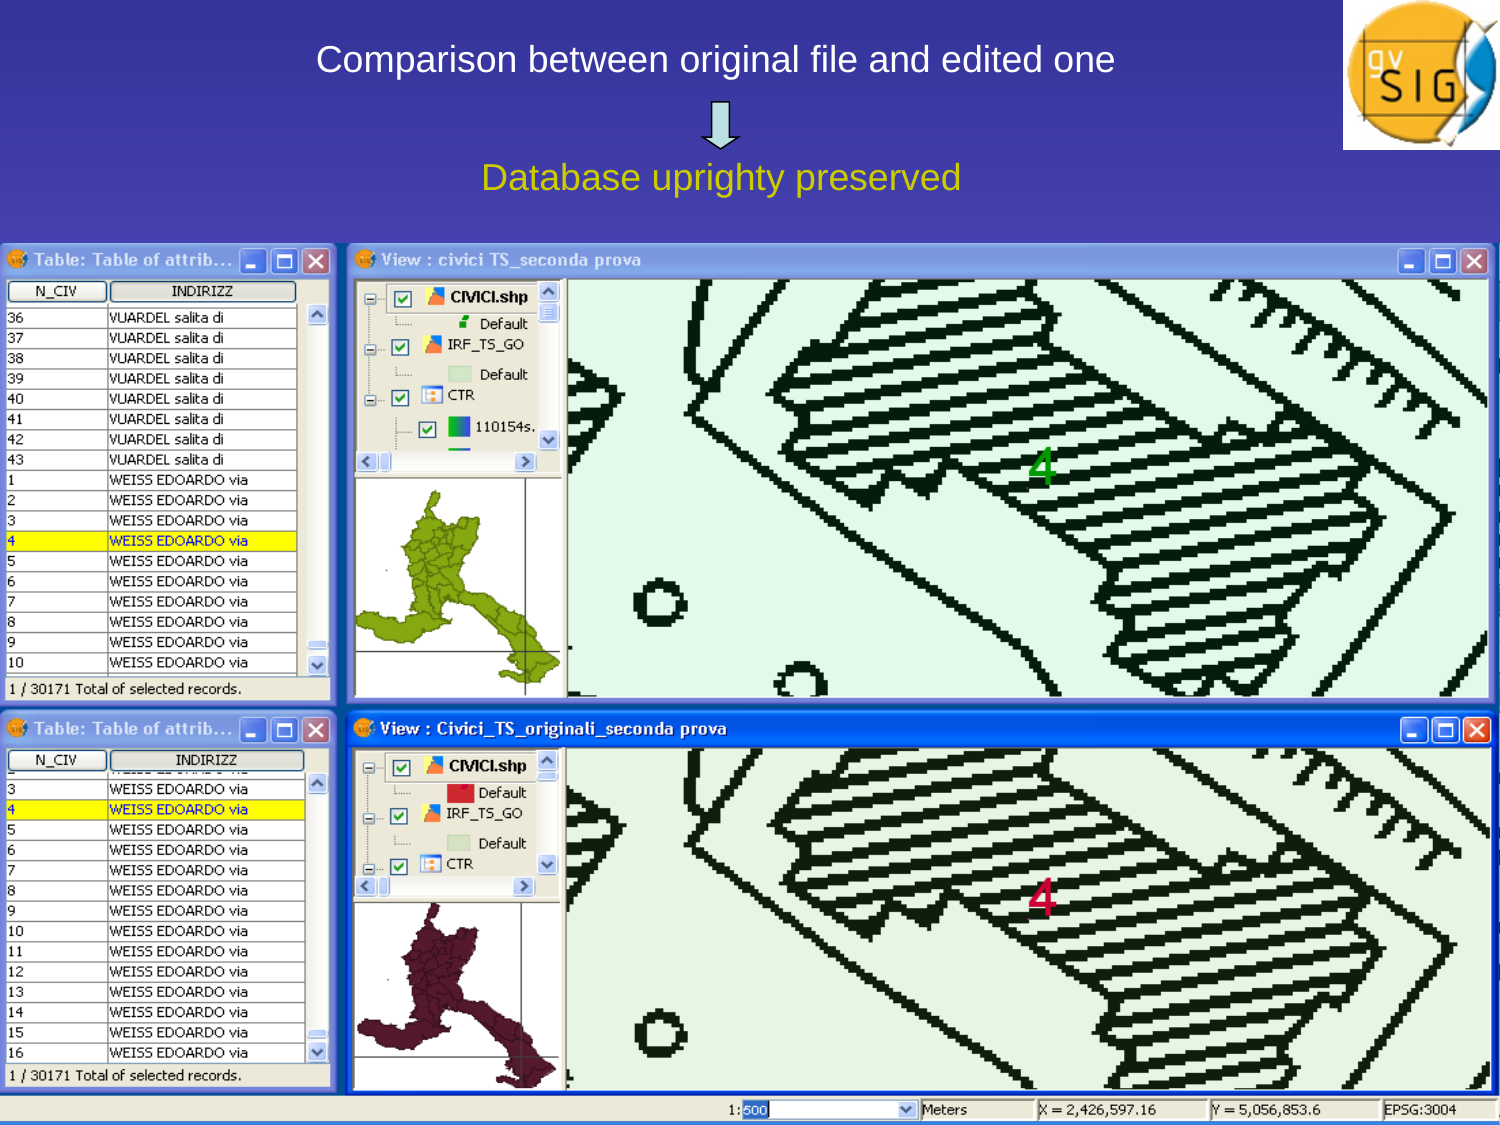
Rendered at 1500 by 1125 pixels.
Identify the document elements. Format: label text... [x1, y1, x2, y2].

text_box Database uprighty preserved [466, 148, 998, 207]
picture [1343, 0, 1500, 150]
picture [0, 243, 1500, 1125]
text_box [702, 101, 739, 149]
text_box Comparison between original file and edited one [301, 31, 1140, 89]
